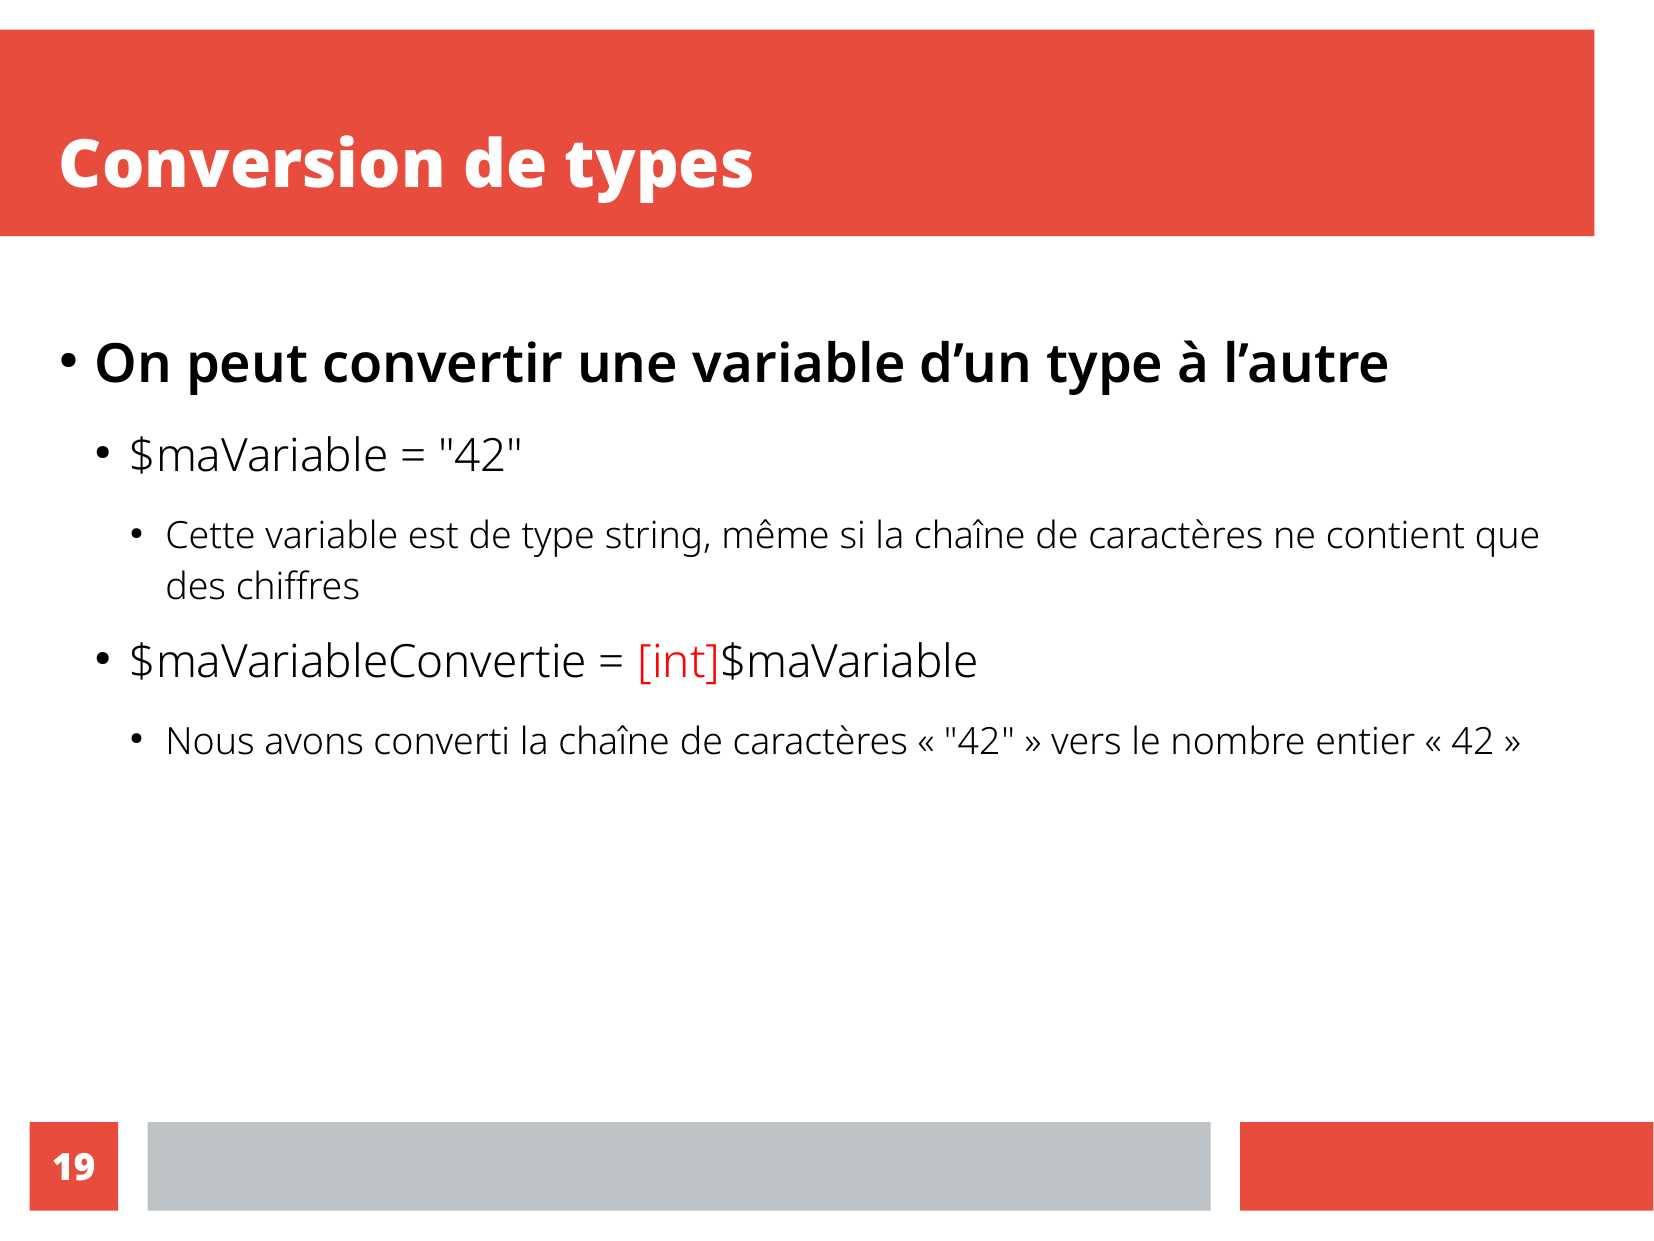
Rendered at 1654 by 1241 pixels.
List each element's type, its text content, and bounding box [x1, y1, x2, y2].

title Conversion de types [59, 59, 1595, 207]
list On peut convertir une variable d’un type à l’autre $maVariable = "42" Cette variable est de type string, même si la chaîne de caractères ne contient que des chiffres $maVariableConvertie = [int]$maVariable Nous avons converti la chaîne de caractères « "42" » vers le nombre entier « 42 » [59, 324, 1565, 1093]
